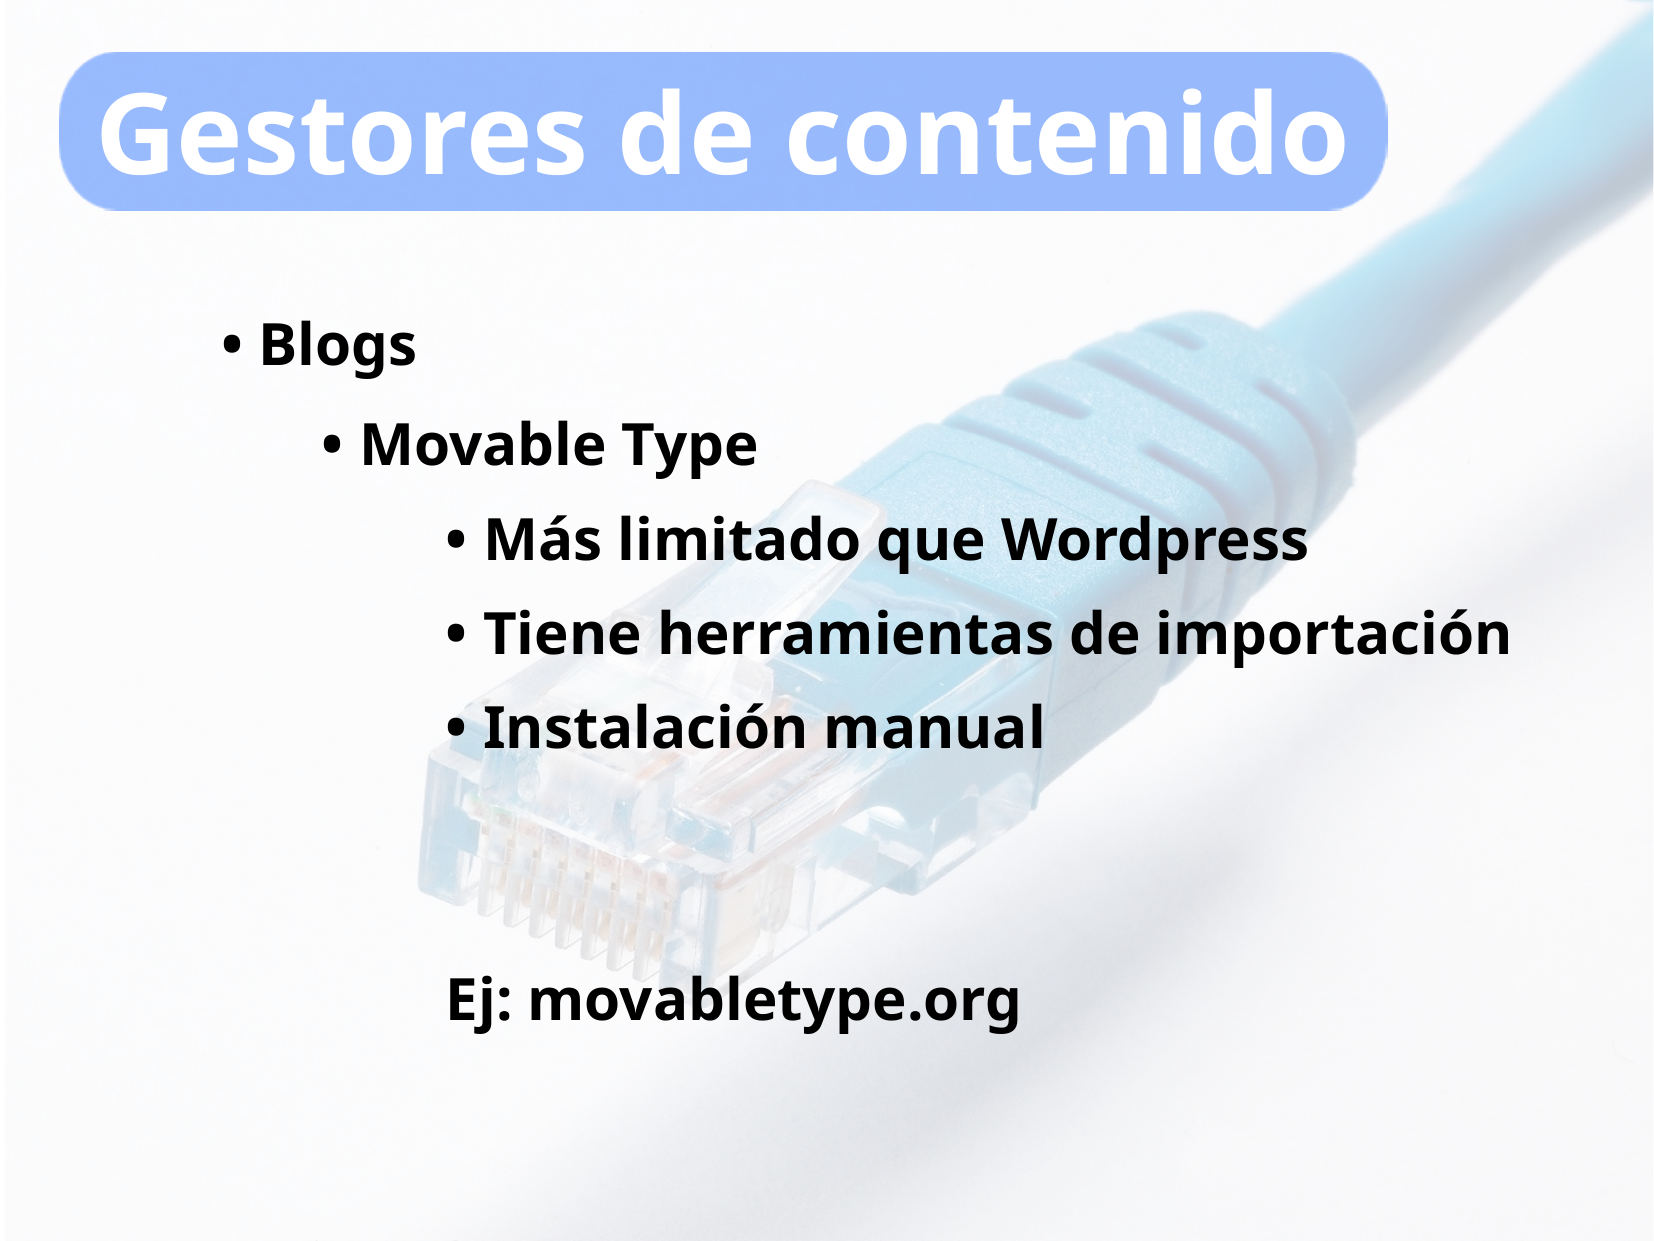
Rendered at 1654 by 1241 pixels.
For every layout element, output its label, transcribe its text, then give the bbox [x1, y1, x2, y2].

text_box • Blogs [206, 295, 473, 388]
text_box • Movable Type [307, 395, 827, 488]
picture [5, 0, 1654, 1241]
text_box Ej: movabletype.org [431, 950, 1388, 1043]
text_box • Más limitado que Wordpress [431, 490, 1506, 583]
text_box • Tiene herramientas de importación [431, 584, 1595, 677]
text_box • Instalación manual [431, 679, 1123, 772]
